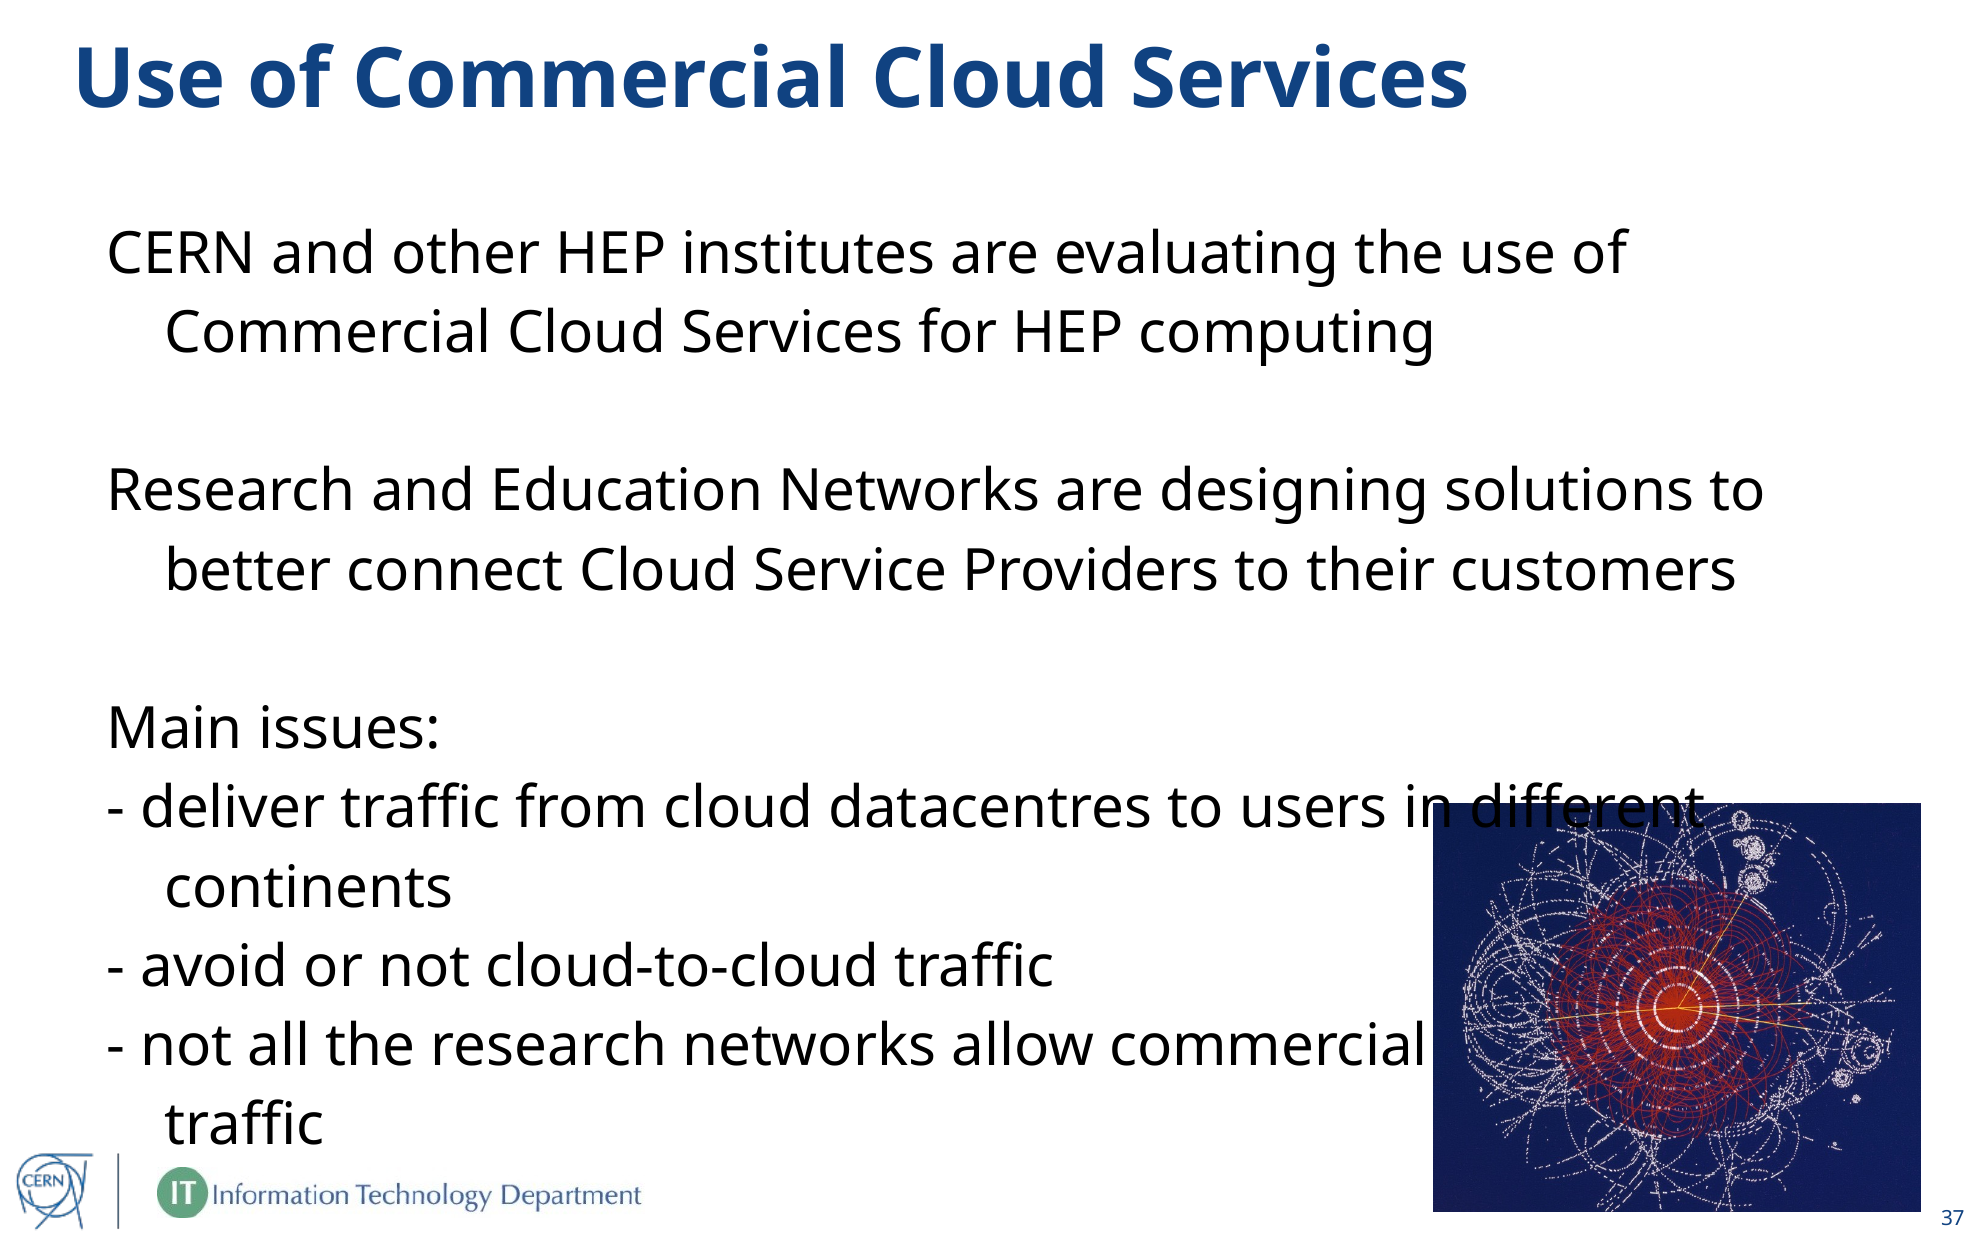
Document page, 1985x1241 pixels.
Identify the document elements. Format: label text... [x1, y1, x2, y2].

picture [19, 1188, 64, 1207]
picture [38, 1207, 55, 1215]
picture [16, 1188, 64, 1236]
picture [51, 1200, 64, 1215]
text_box CERN and other HEP institutes are evaluating the use of Commercial Cloud Services for HEP computing Research and Education Networks are designing solutions to better connect Cloud Service Providers to their customers Main issues: - deliver traffic from cloud datacentres to users in different continents - avoid or not cloud-to-cloud traffic - not all the research networks allow commercial traffic [91, 203, 1921, 1241]
title Use of Commercial Cloud Services [72, 0, 1834, 166]
